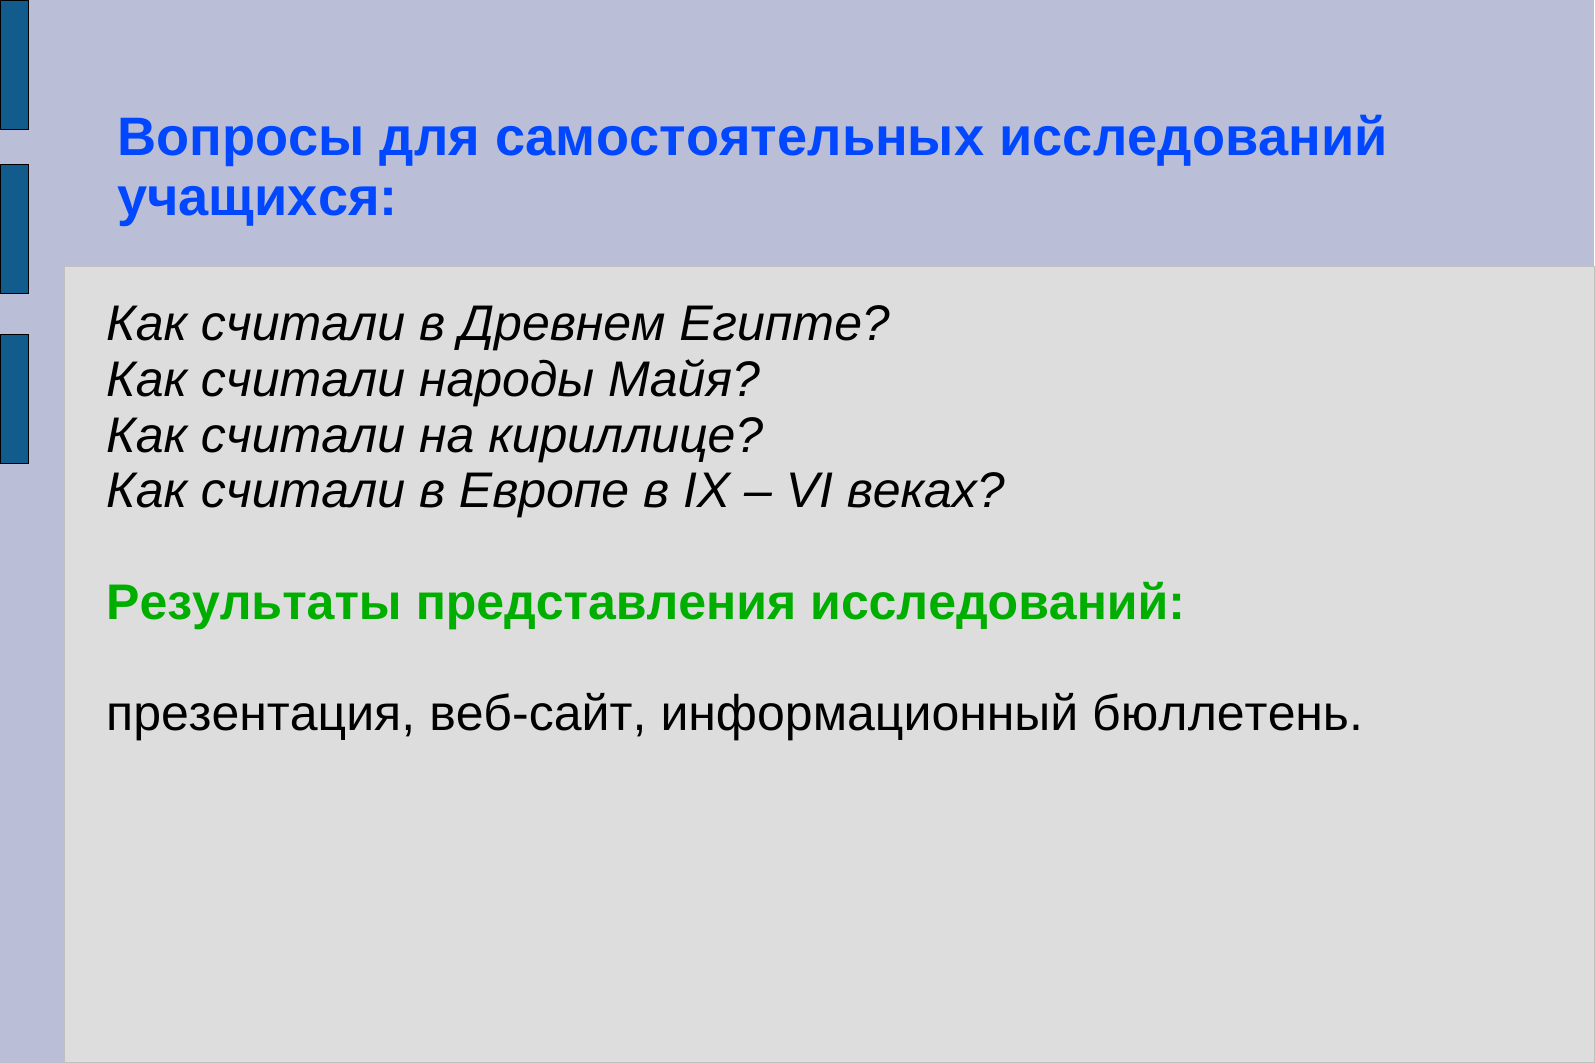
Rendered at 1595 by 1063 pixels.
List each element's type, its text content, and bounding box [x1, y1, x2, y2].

list Как считали в Древнем Египте? Как считали народы Майя? Как считали на кириллице? Как считали в Европе в IX – VI веках? Результаты представления исследований: презентация, веб-сайт, информационный бюллетень. [88, 295, 1401, 995]
title Вопросы для самостоятельных исследований учащихся: [117, 78, 1479, 256]
